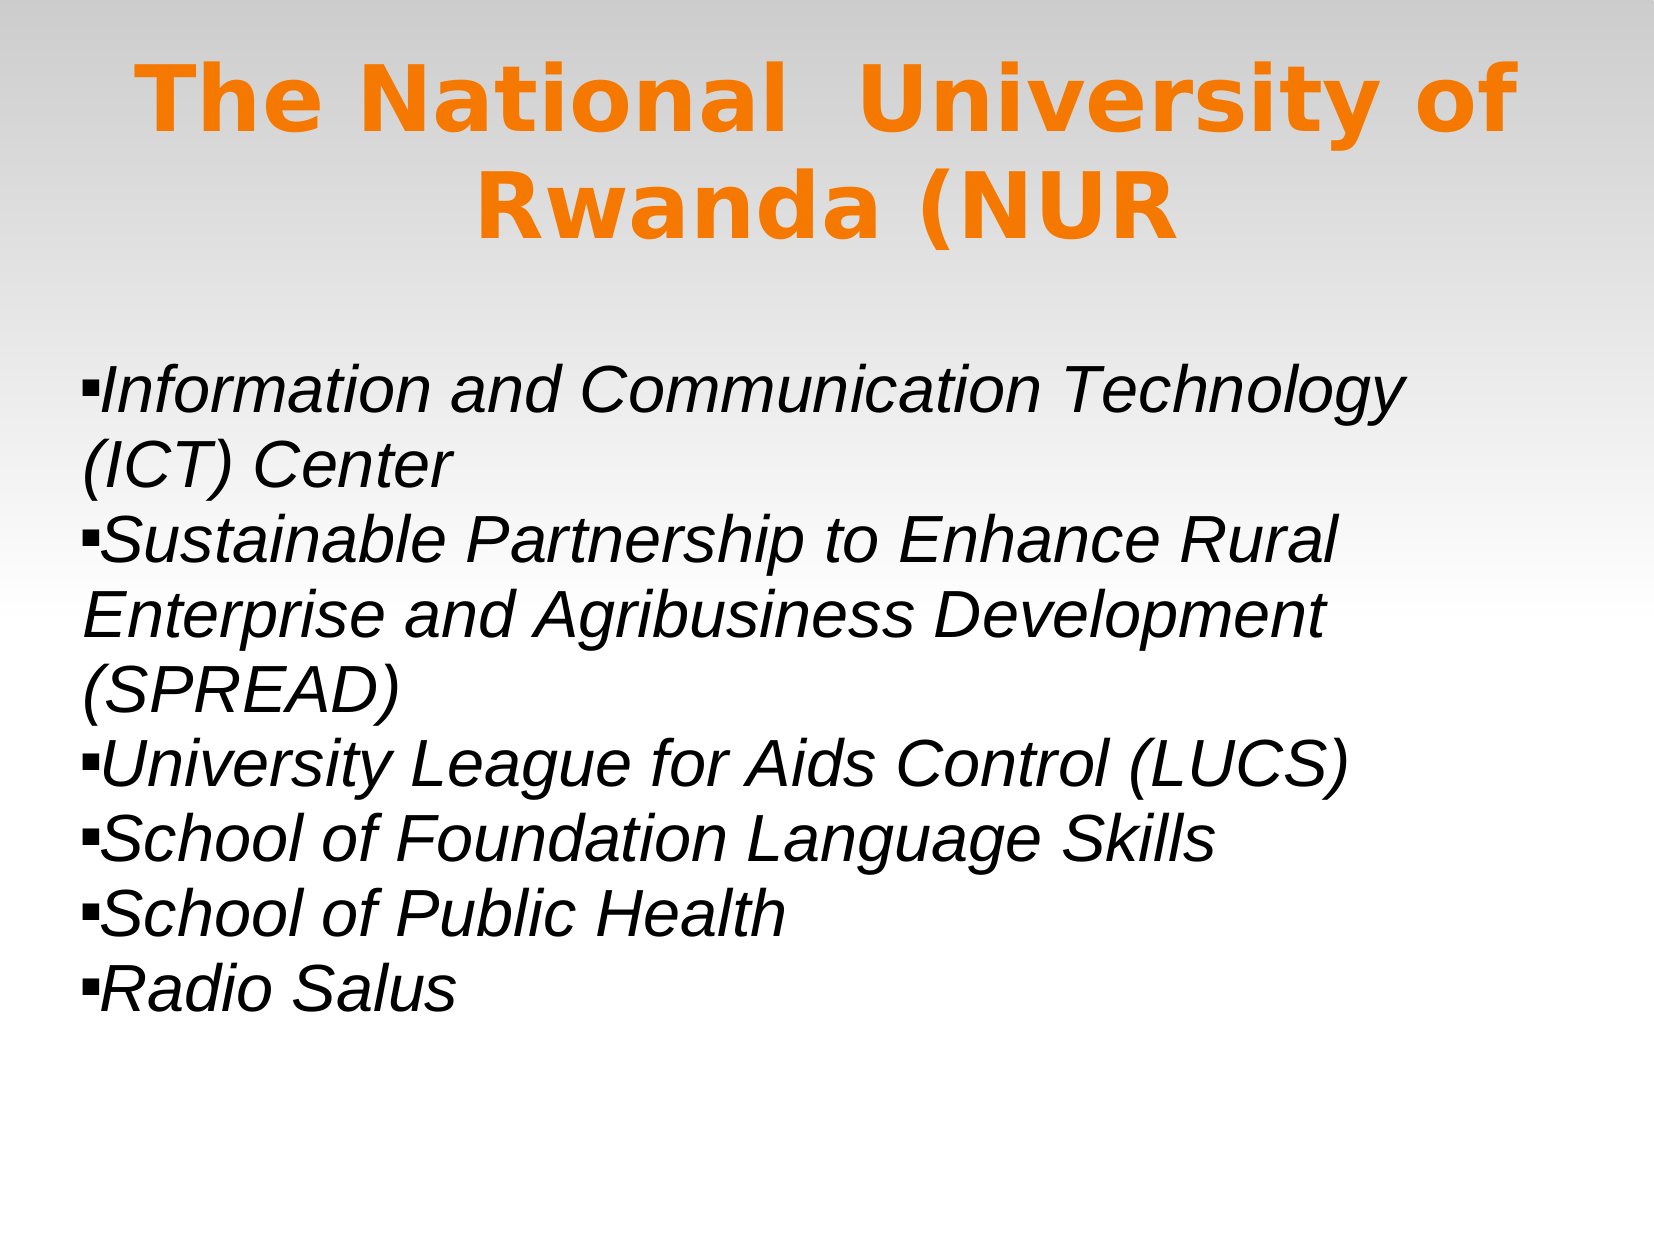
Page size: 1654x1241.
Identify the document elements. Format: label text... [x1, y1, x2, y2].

subtitle Information and Communication Technology (ICT) Center Sustainable Partnership to Enhance Rural Enterprise and Agribusiness Development (SPREAD) University League for Aids Control (LUCS) School of Foundation Language Skills School of Public Health Radio Salus [82, 352, 1571, 1175]
title The National University of Rwanda (NUR [82, 45, 1571, 261]
